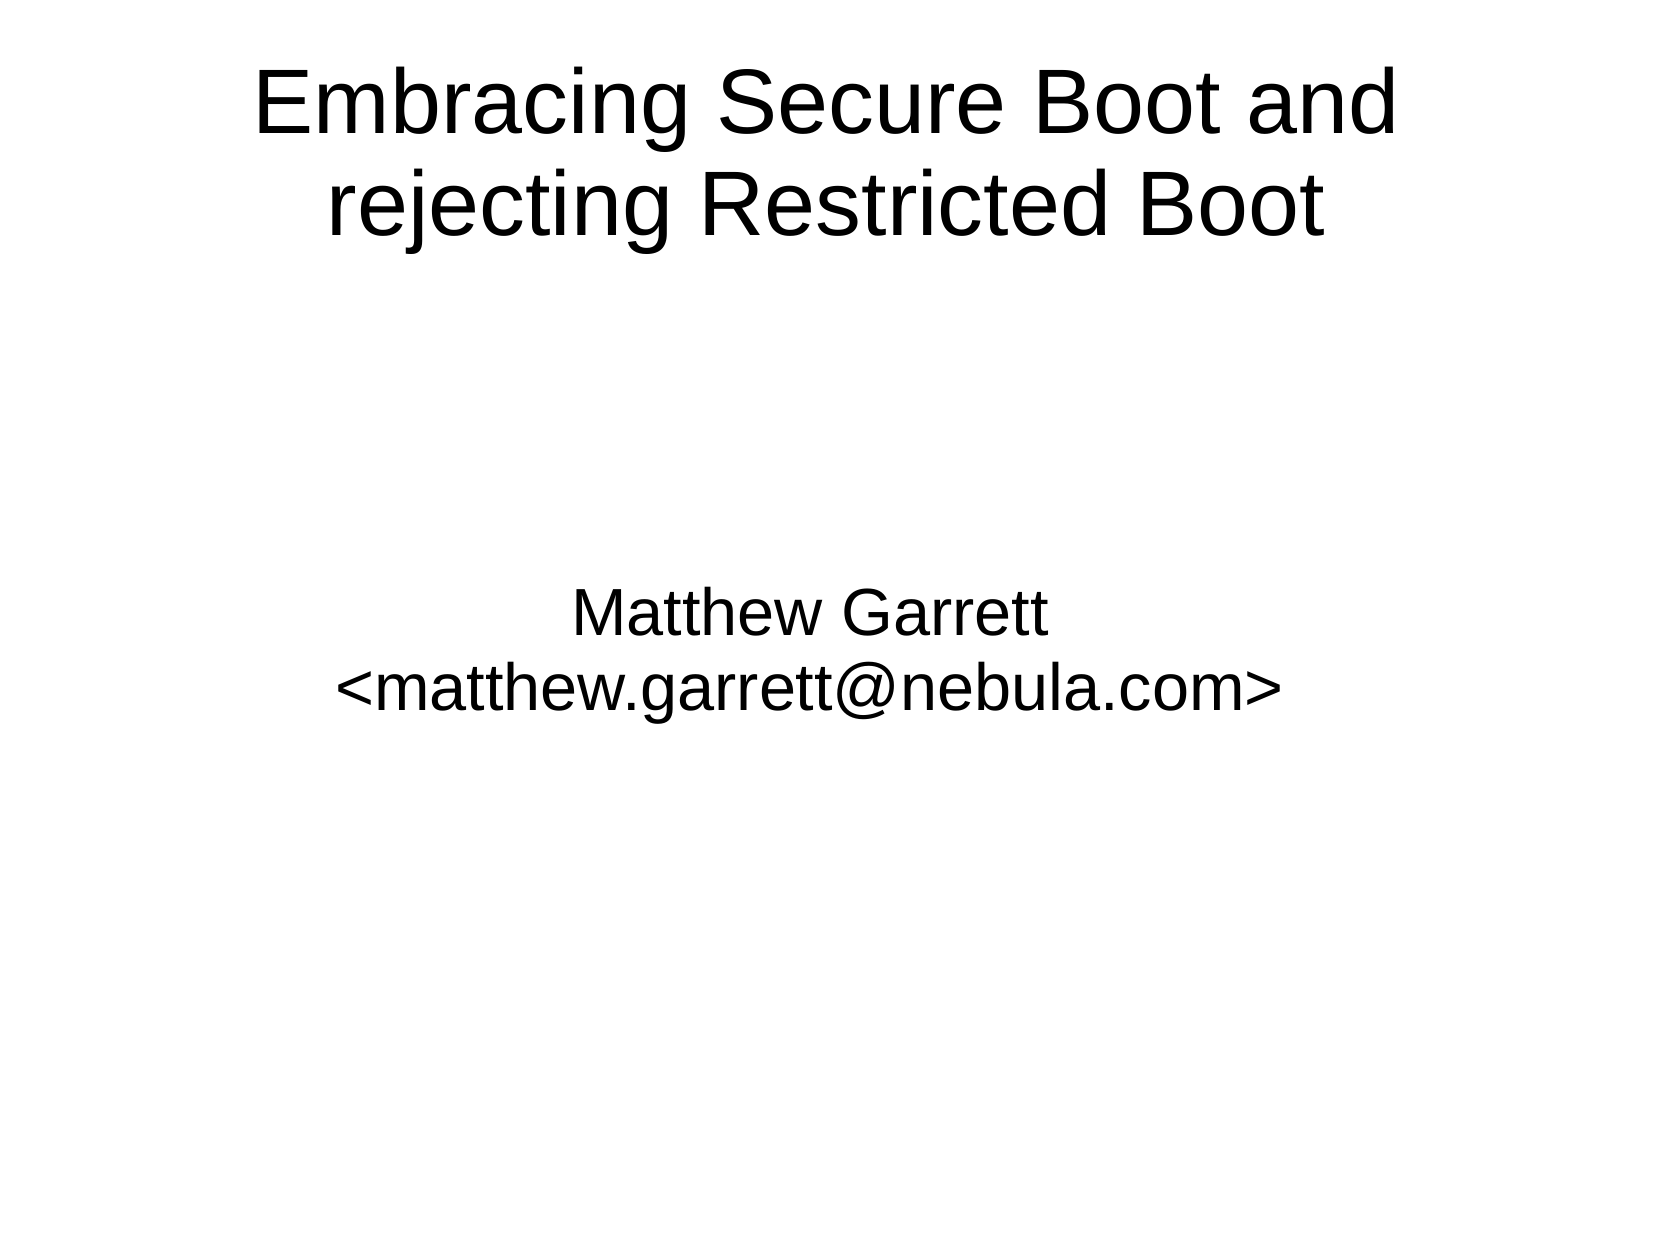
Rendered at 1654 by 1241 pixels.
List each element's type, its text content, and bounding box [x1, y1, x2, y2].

title Embracing Secure Boot and rejecting Restricted Boot [82, 49, 1571, 257]
subtitle Matthew Garrett <matthew.garrett@nebula.com> [82, 290, 1538, 1010]
